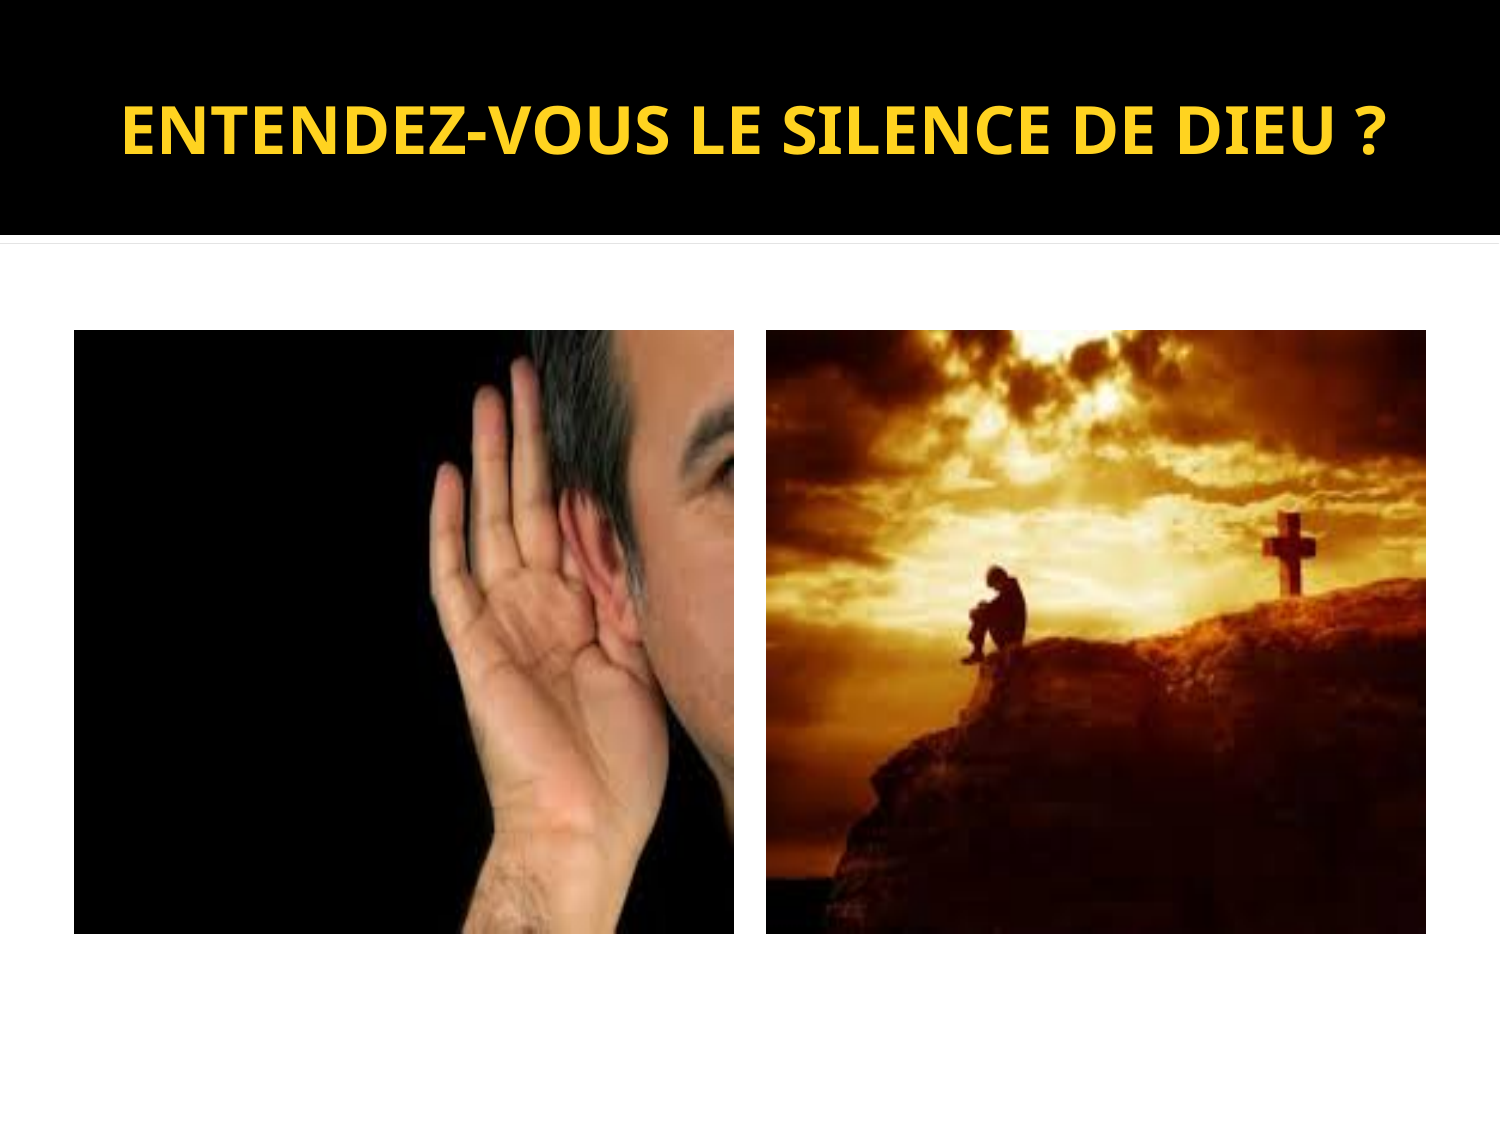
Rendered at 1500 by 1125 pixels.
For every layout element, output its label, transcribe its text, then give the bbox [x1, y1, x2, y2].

title ENTENDEZ-VOUS LE SILENCE DE DIEU ? [75, 24, 1426, 231]
picture [74, 330, 734, 934]
picture [766, 330, 1426, 934]
